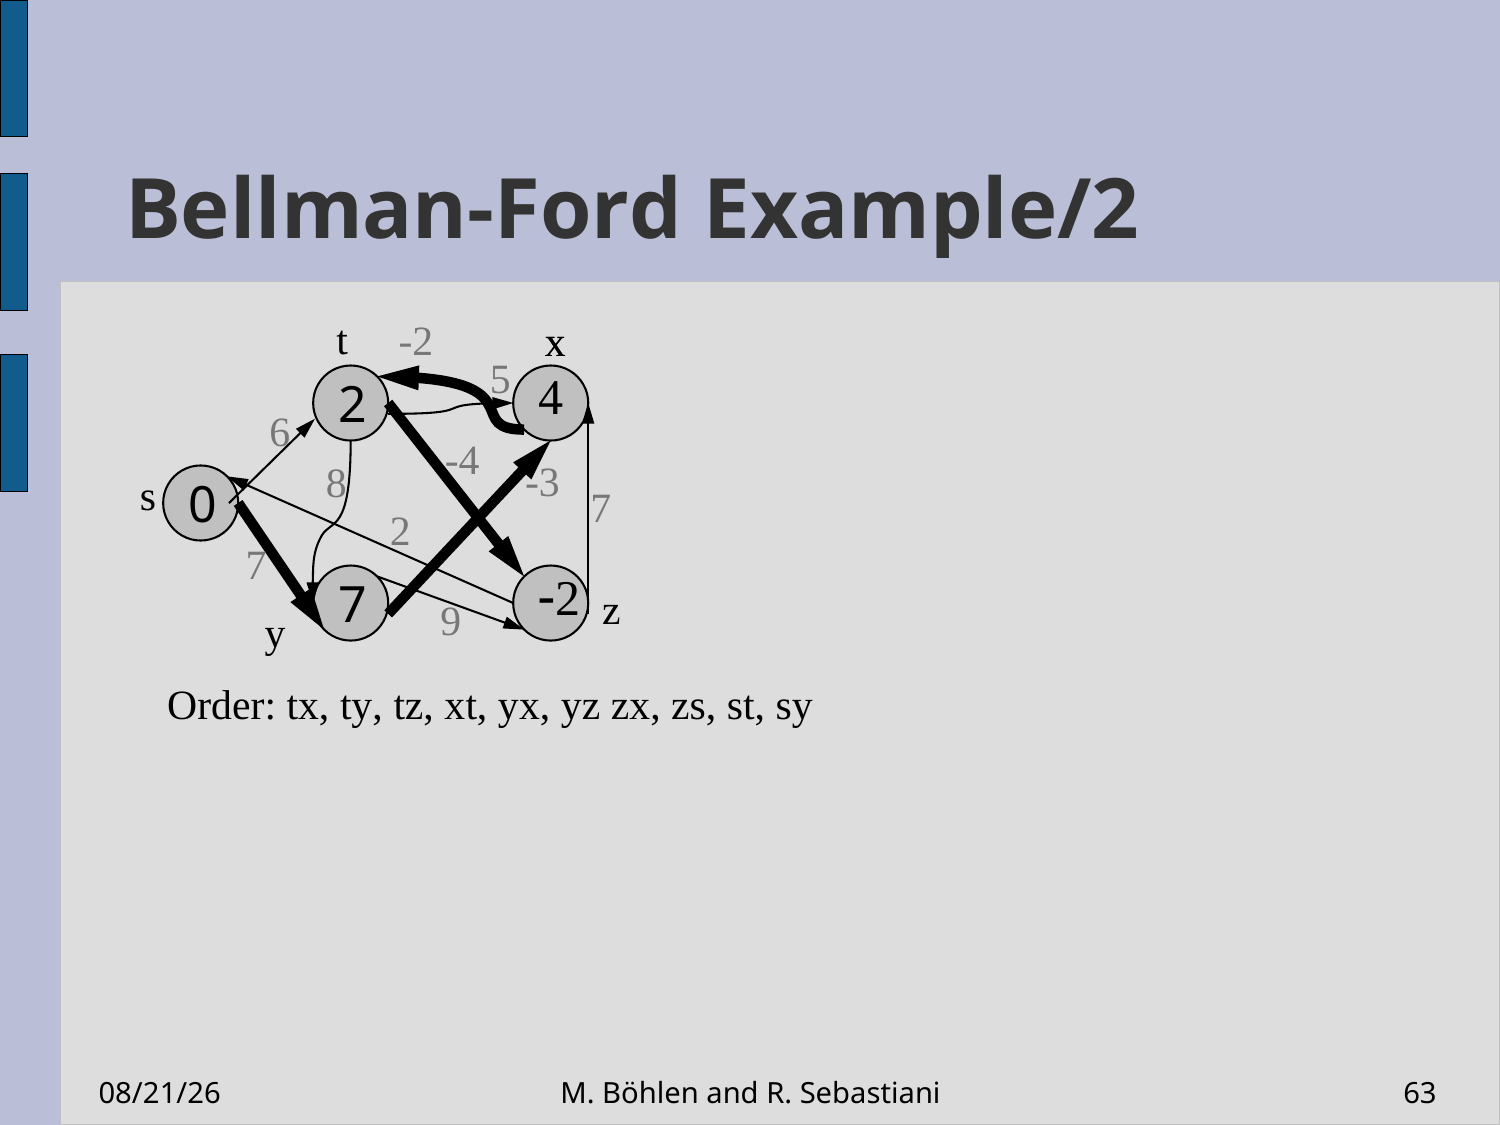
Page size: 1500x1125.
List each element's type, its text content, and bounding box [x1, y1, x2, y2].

text_box Order: tx, ty, tz, xt, yx, yz zx, zs, st, sy [152, 675, 829, 737]
text_box 0 [172, 465, 239, 541]
text_box -3 [510, 451, 582, 513]
text_box -4 [429, 429, 501, 491]
text_box 4 [514, 374, 589, 441]
title Bellman-Ford Example/2 [110, 67, 1392, 271]
text_box 6 [275, 432, 285, 445]
text_box x [530, 311, 581, 374]
text_box -2 [513, 565, 587, 641]
text_box 7 [230, 534, 306, 597]
text_box 2 [313, 372, 389, 441]
text_box y [249, 603, 301, 665]
text_box 2 [375, 500, 426, 562]
text_box 7 [315, 565, 389, 641]
text_box z [587, 579, 638, 641]
text_box 8 [311, 453, 362, 515]
text_box 9 [425, 590, 476, 653]
text_box -2 [383, 310, 459, 373]
text_box 5 [475, 349, 551, 411]
text_box 6 [254, 401, 330, 464]
text_box t [321, 309, 372, 372]
text_box s [125, 465, 176, 528]
text_box 7 [575, 477, 626, 540]
